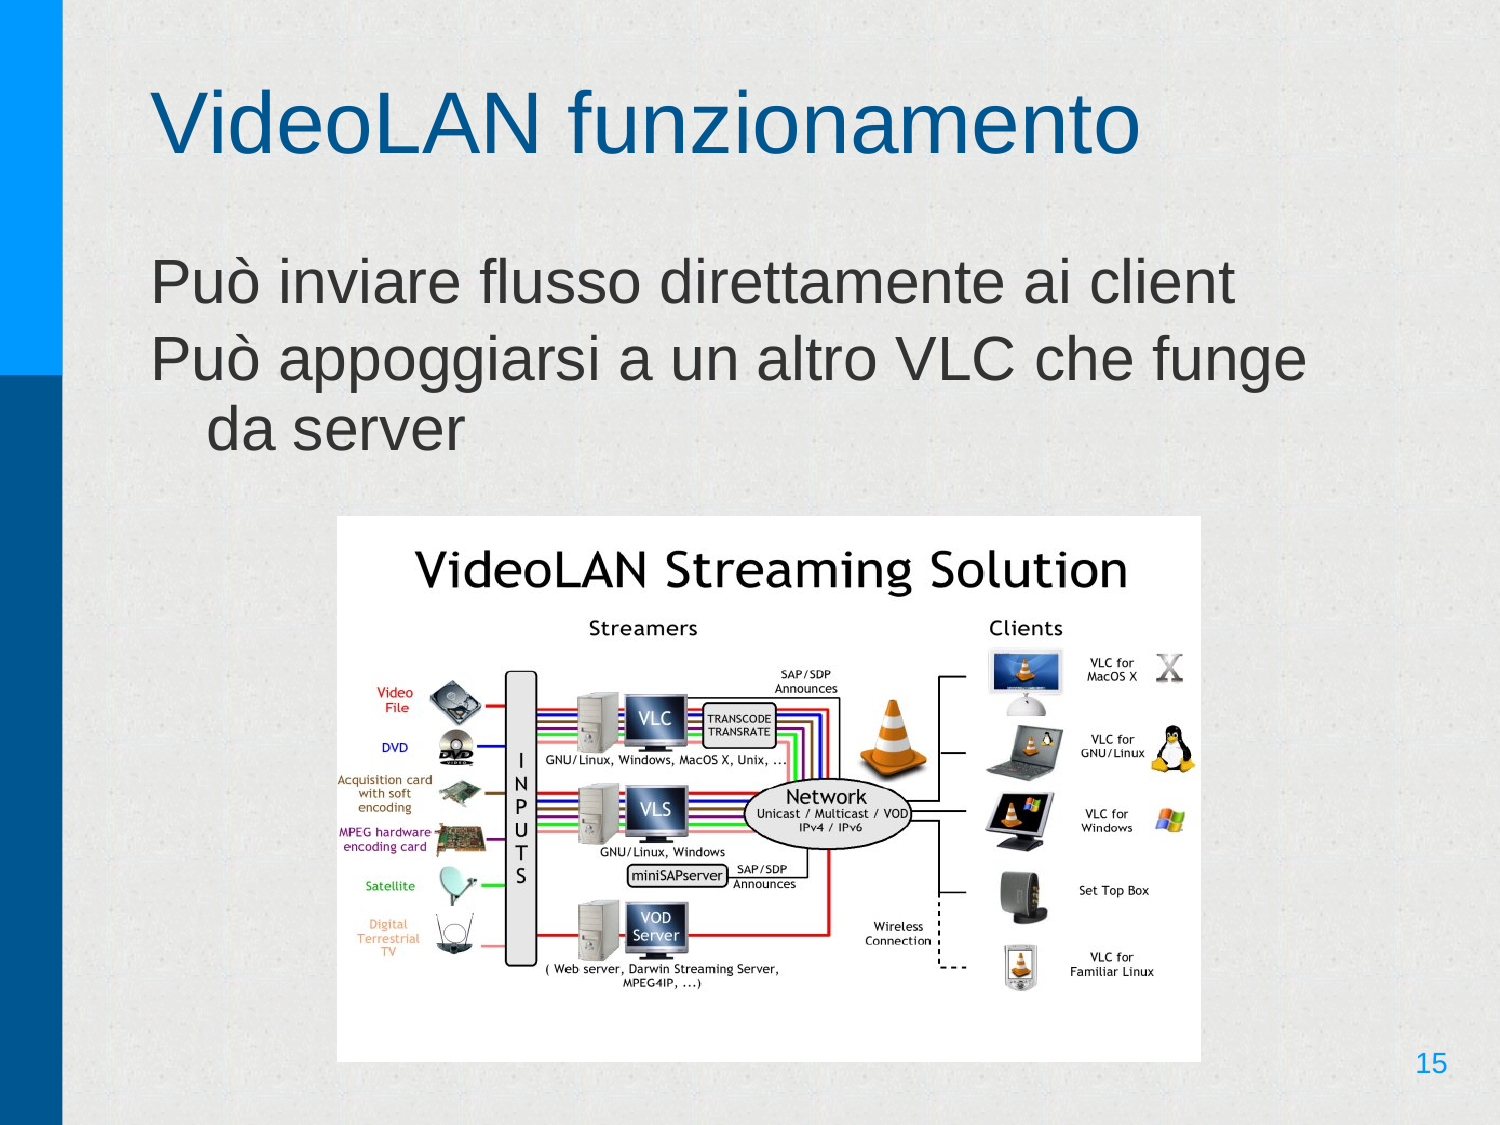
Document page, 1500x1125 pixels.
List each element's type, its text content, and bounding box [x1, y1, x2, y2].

list Può inviare flusso direttamente ai client Può appoggiarsi a un altro VLC che funge da server [149, 246, 1388, 976]
picture [63, 0, 1500, 1125]
title VideoLAN funzionamento [149, 34, 1388, 223]
